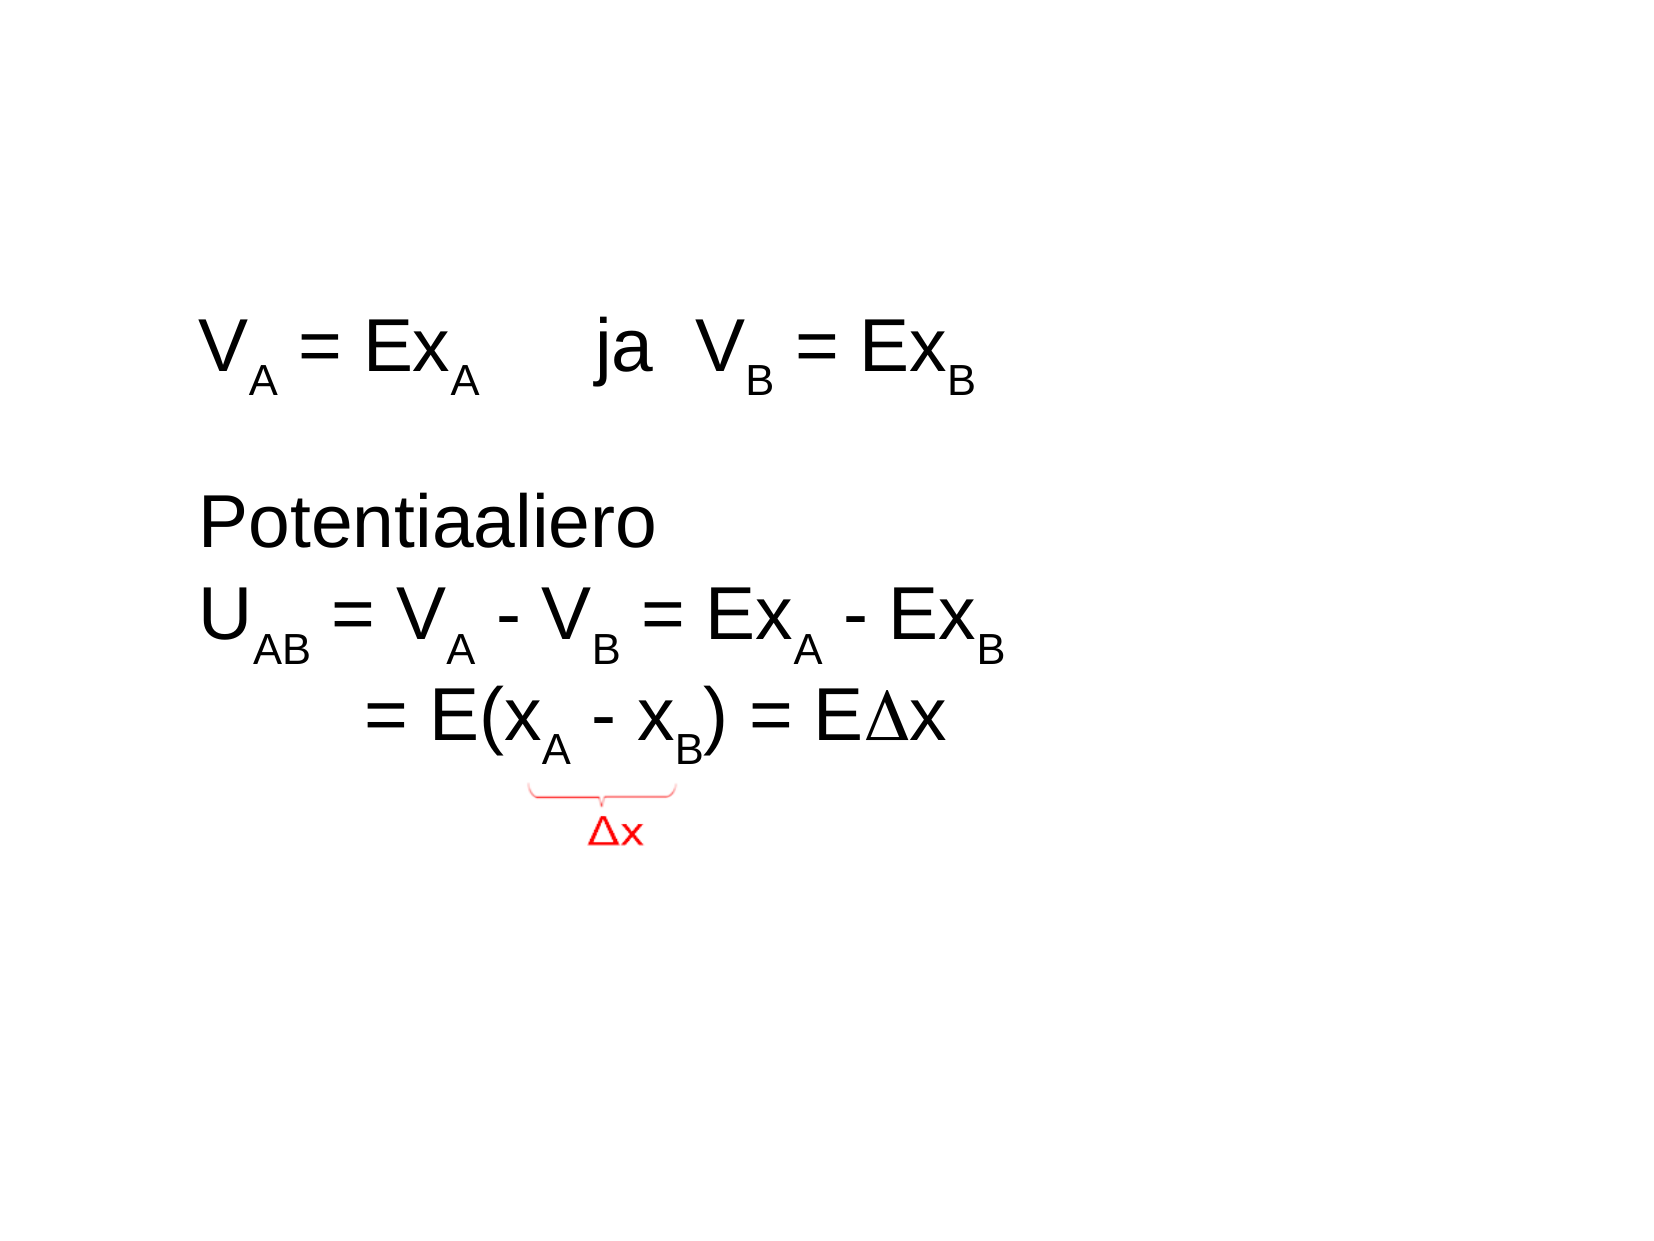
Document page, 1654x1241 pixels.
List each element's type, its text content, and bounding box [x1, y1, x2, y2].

text_box VA = ExA ja VB = ExB Potentiaaliero UAB = VA - VB = ExA - ExB = E(xA - xB) = Ex [184, 283, 1430, 1025]
